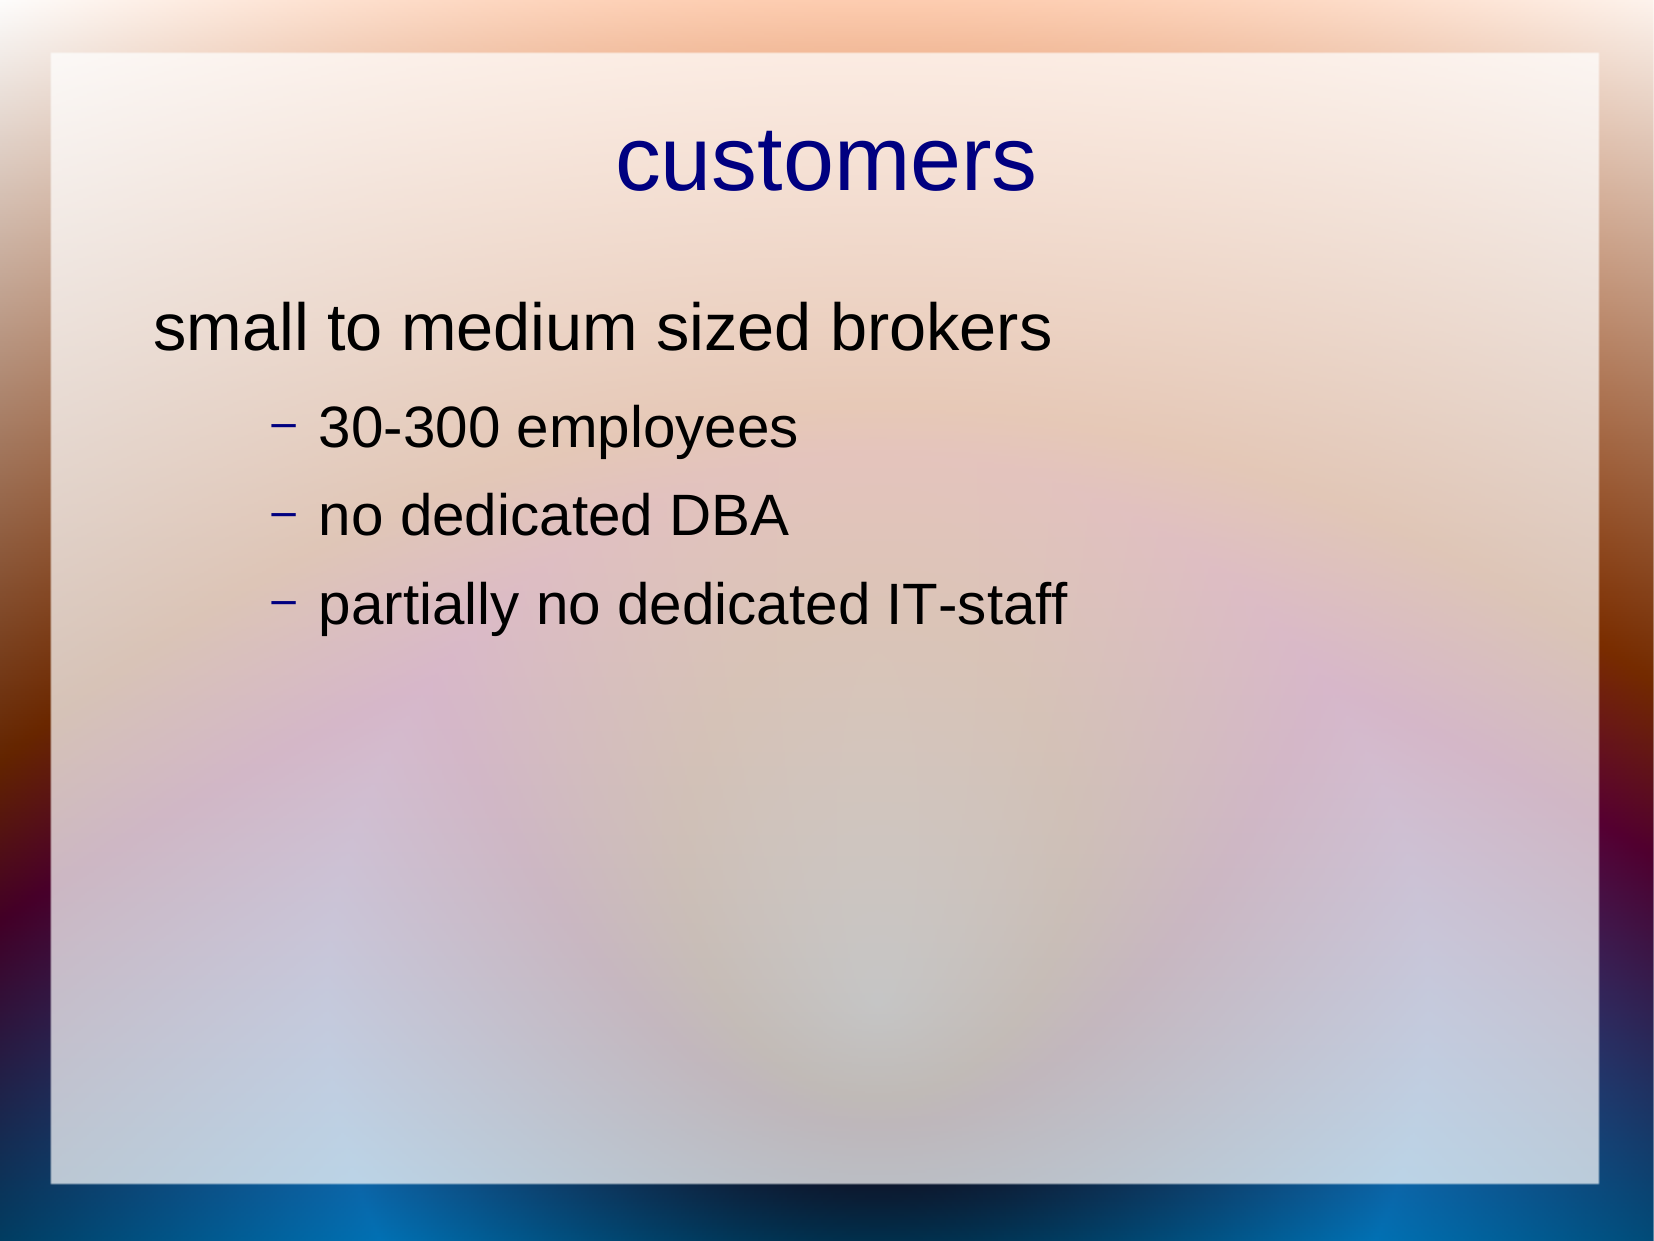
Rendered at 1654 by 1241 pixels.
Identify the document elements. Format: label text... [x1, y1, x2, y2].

title customers [82, 62, 1571, 256]
picture [0, 0, 1654, 1241]
list small to medium sized brokers 30-300 employees no dedicated DBA partially no dedicated IT-staff [82, 290, 1571, 1019]
